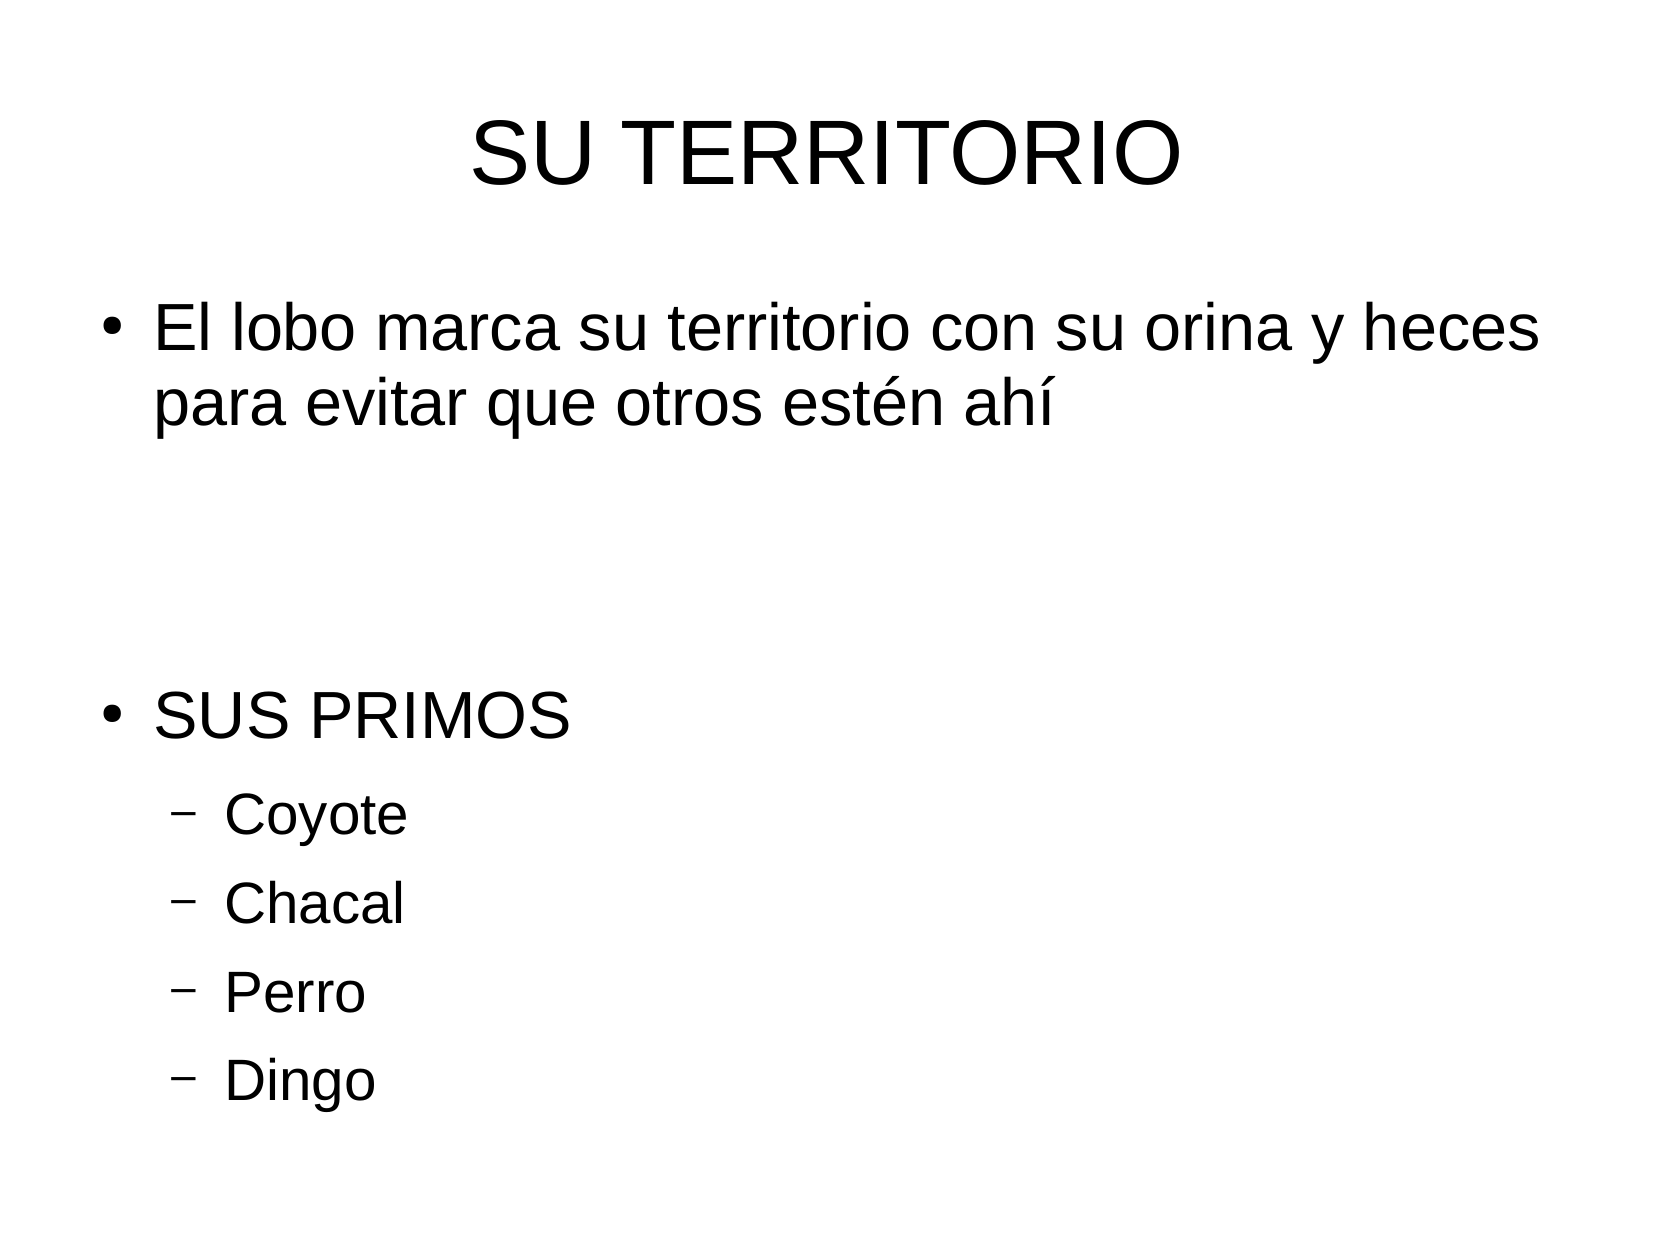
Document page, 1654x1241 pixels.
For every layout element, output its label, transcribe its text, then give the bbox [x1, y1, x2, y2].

title SU TERRITORIO [82, 49, 1571, 257]
list El lobo marca su territorio con su orina y heces para evitar que otros estén ahí SUS PRIMOS Coyote Chacal Perro Dingo [82, 290, 1571, 1113]
